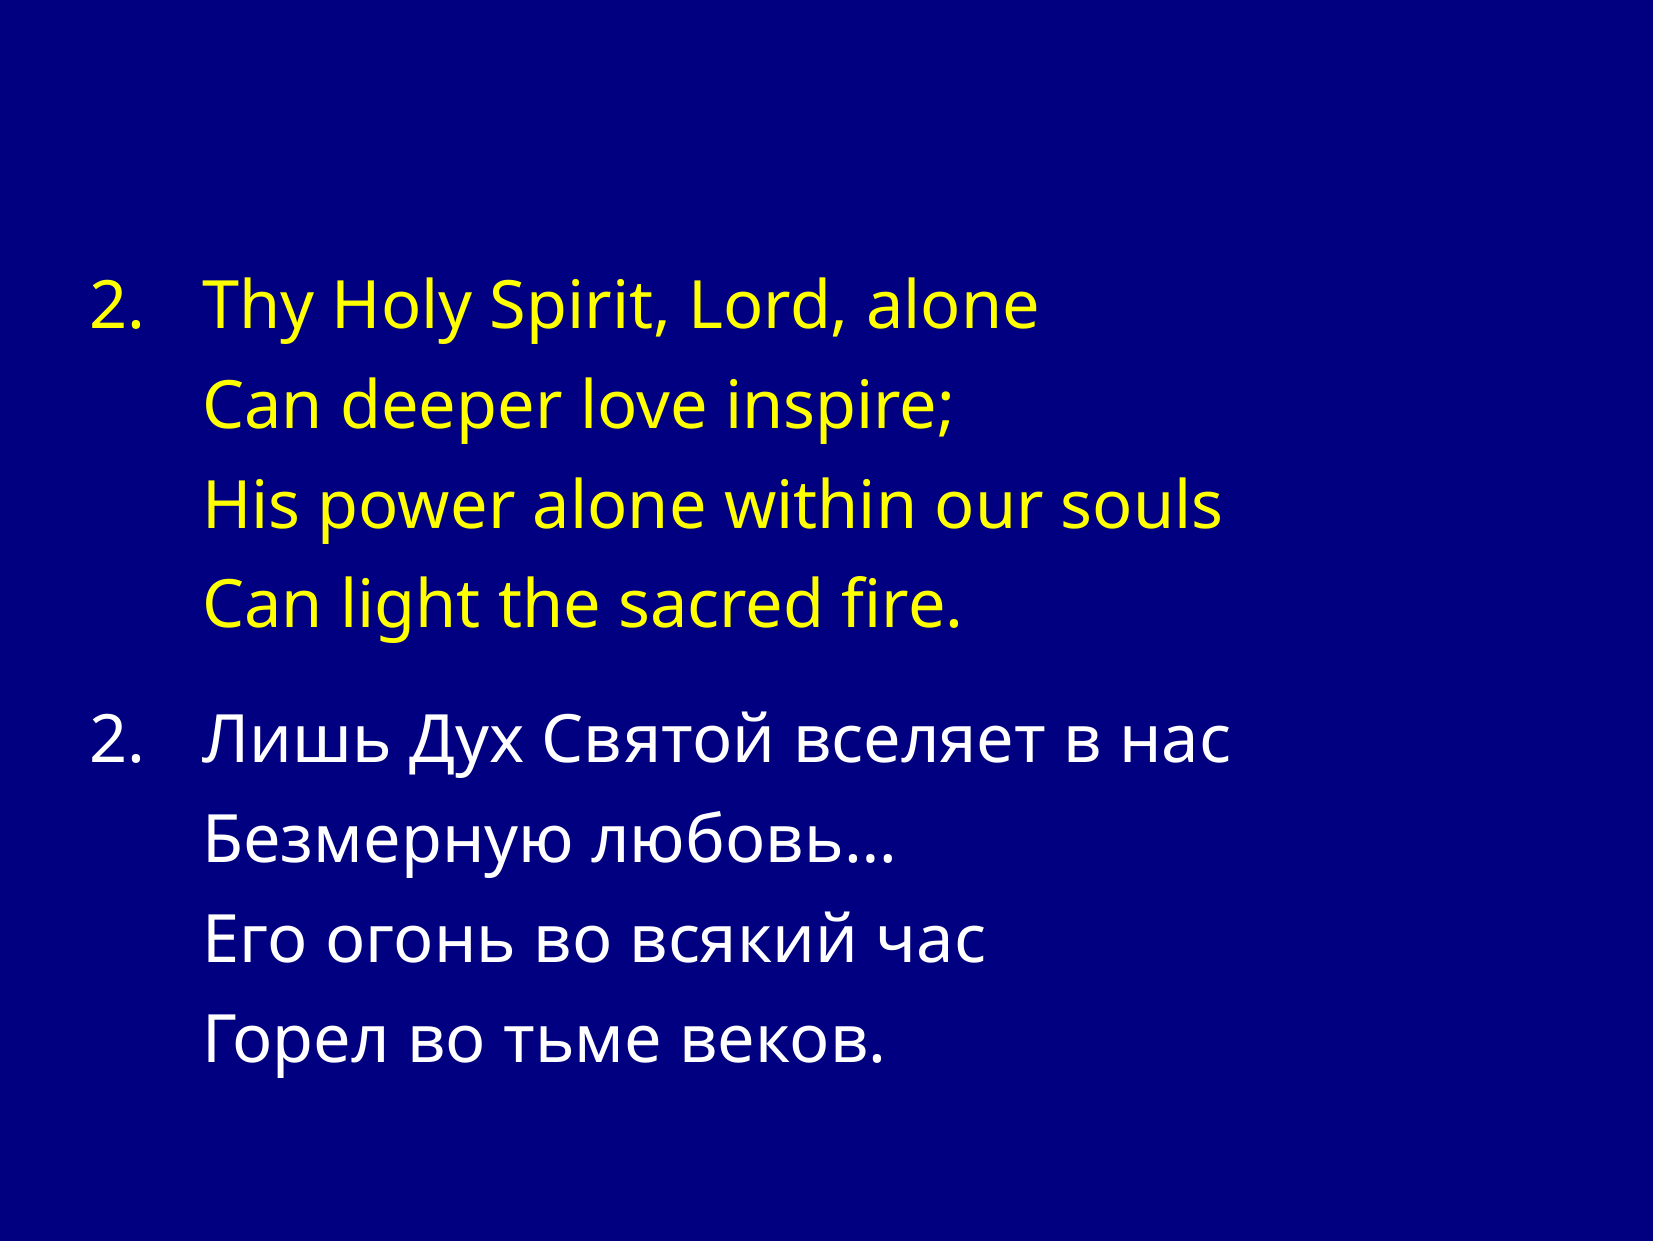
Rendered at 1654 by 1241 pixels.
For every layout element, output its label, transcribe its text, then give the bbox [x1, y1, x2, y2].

text_box 2. Thy Holy Spirit, Lord, alone Can deeper love inspire; His power alone within our souls Can light the sacred fire. [75, 150, 1576, 638]
text_box 2. Лишь Дух Святой вселяет в нас Безмерную любовь… Его огонь во всякий час Горел во тьме веков. [75, 675, 1576, 1163]
